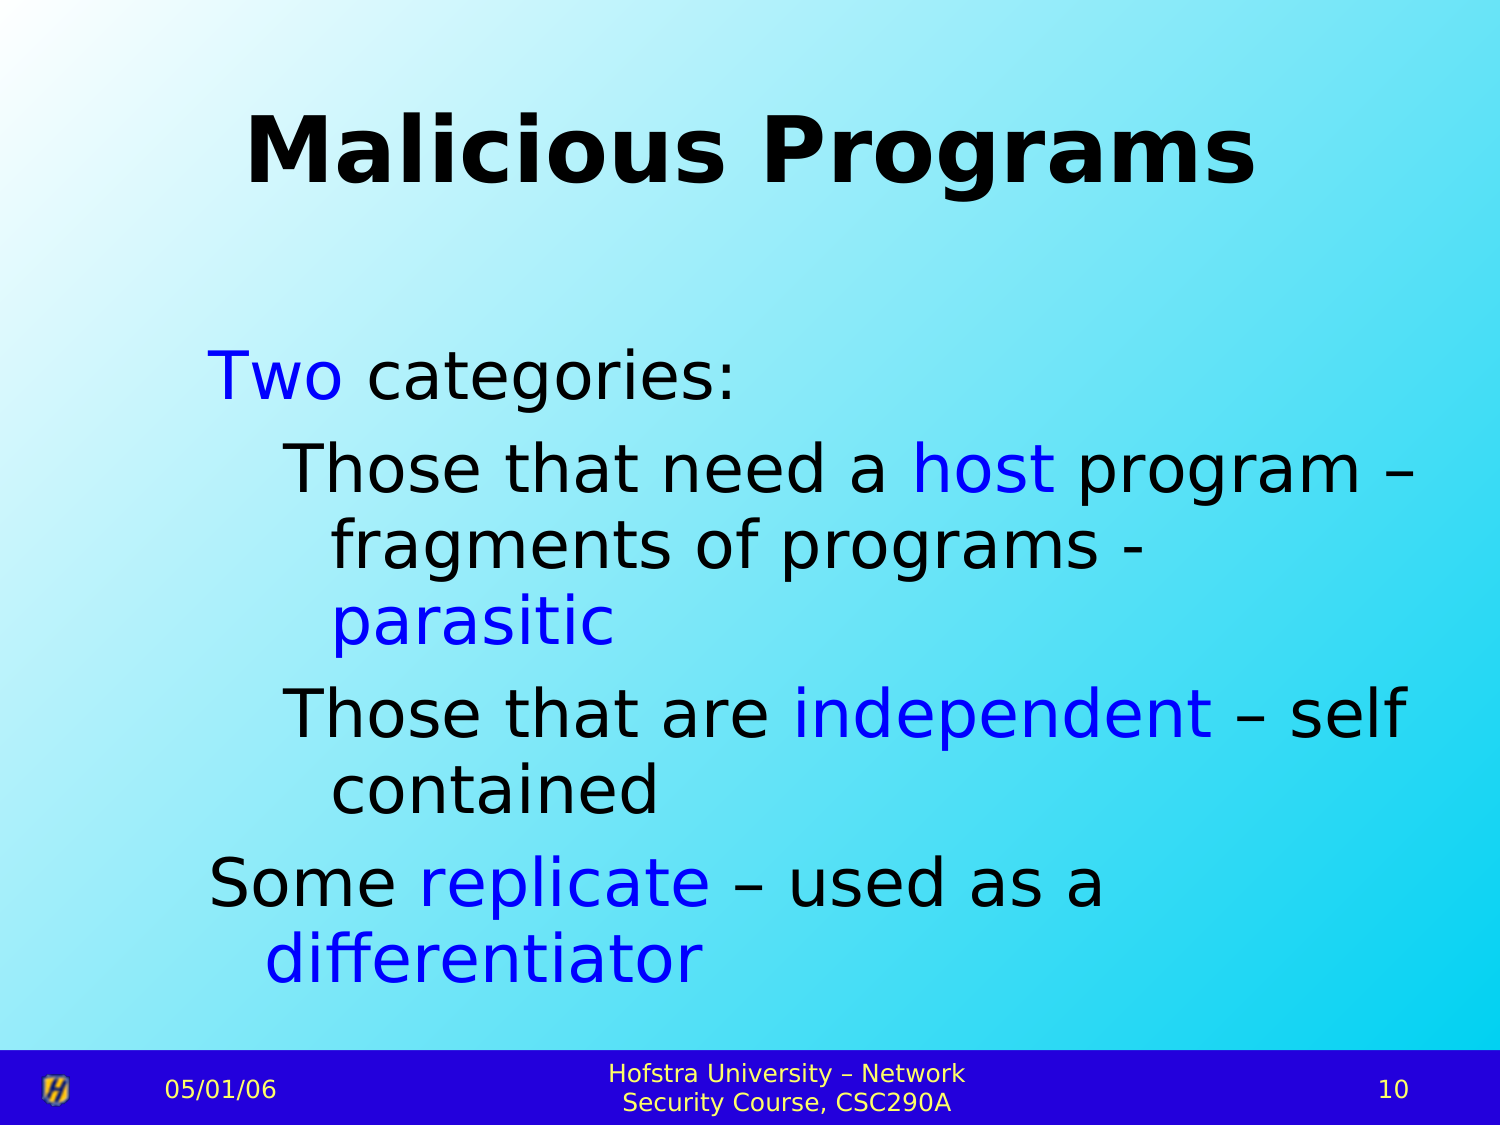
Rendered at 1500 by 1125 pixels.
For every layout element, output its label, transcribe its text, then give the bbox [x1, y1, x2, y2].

list Two categories: Those that need a host program – fragments of programs - parasitic Those that are independent – self contained Some replicate – used as a differentiator [193, 330, 1469, 1008]
title Malicious Programs [112, 84, 1391, 212]
picture [37, 1072, 76, 1110]
